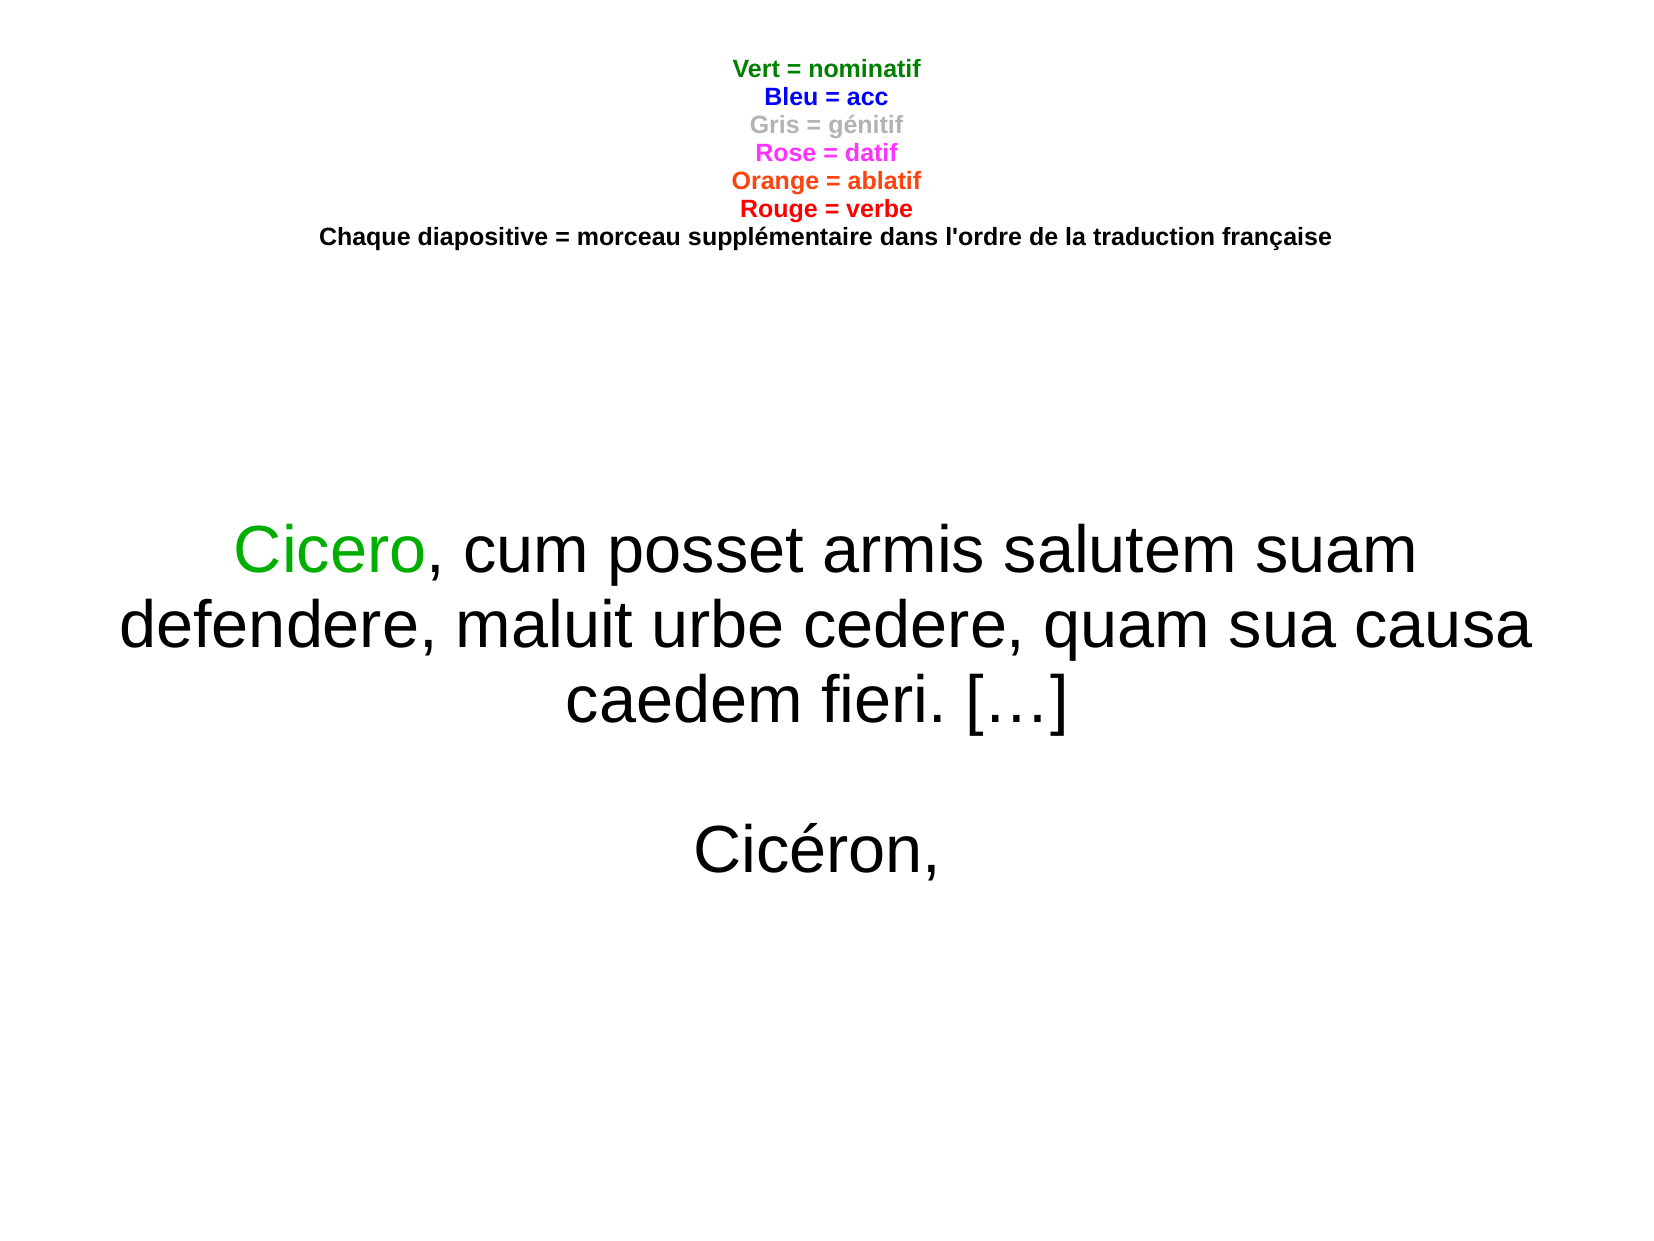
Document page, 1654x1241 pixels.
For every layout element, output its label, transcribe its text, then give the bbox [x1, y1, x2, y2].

title Vert = nominatif Bleu = acc Gris = génitif Rose = datif Orange = ablatif Rouge = verbe Chaque diapositive = morceau supplémentaire dans l'ordre de la traduction française [82, 49, 1571, 257]
subtitle Cicero, cum posset armis salutem suam defendere, maluit urbe cedere, quam sua causa caedem fieri. […] Cicéron, [82, 290, 1571, 1109]
